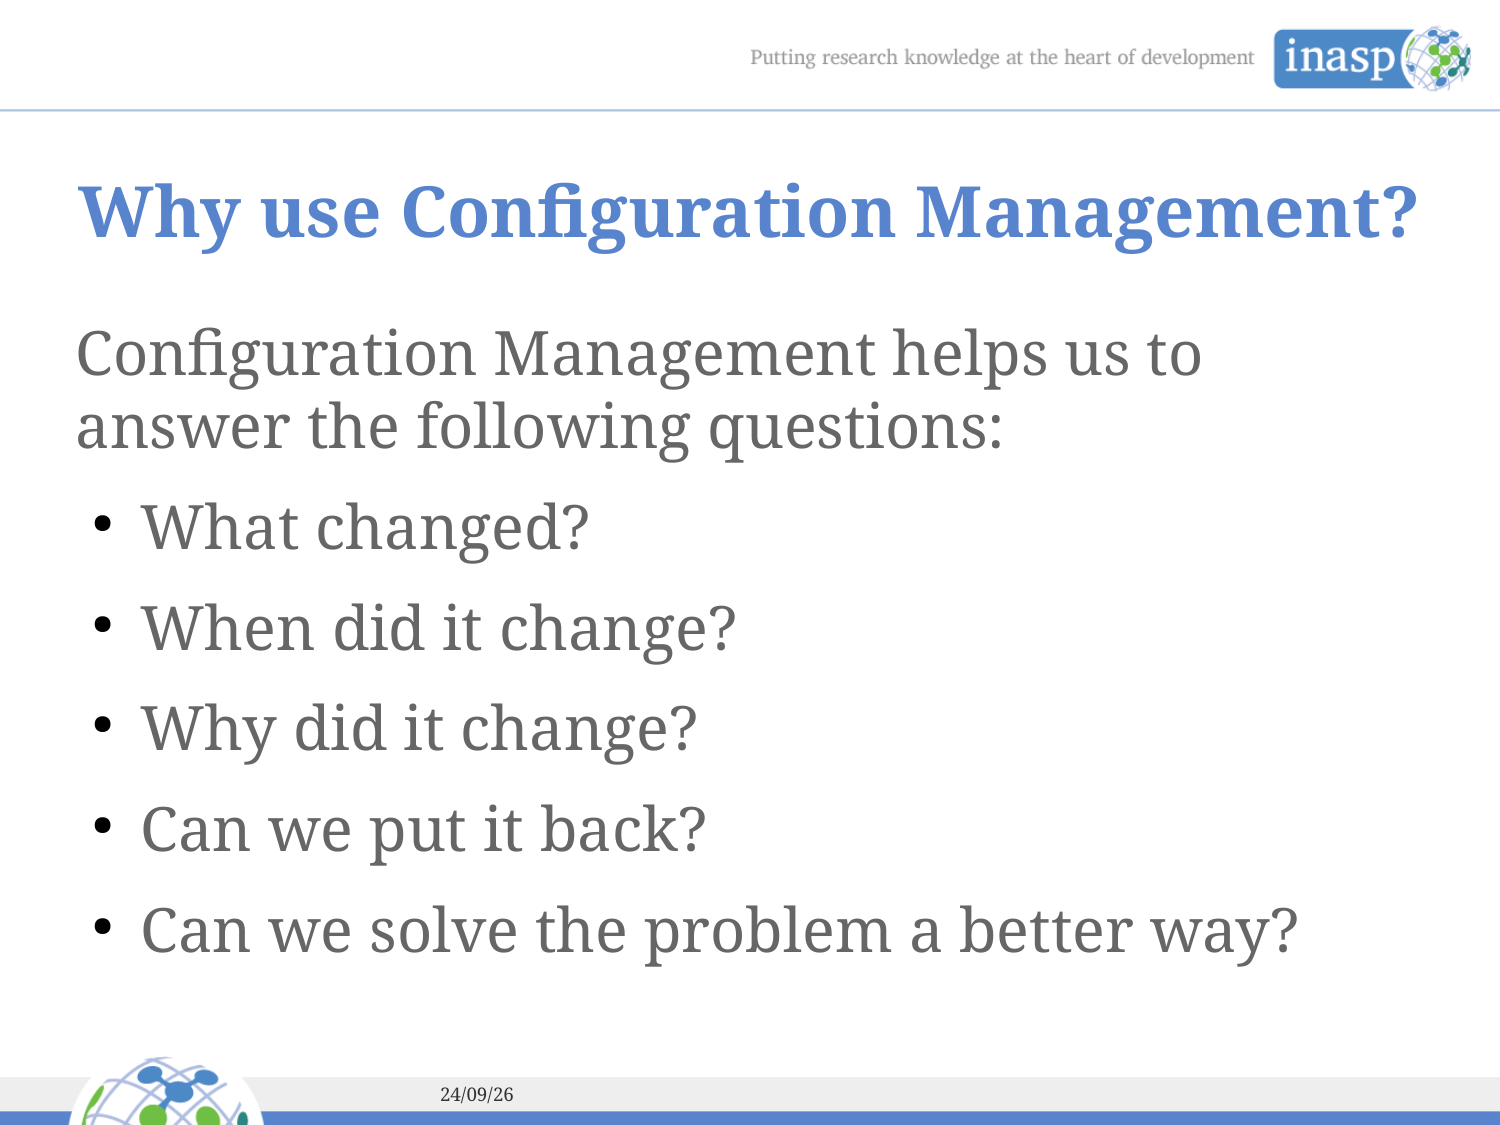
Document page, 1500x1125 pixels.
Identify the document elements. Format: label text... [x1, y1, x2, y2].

title Why use Configuration Management? [75, 129, 1426, 313]
picture [0, 0, 1500, 1125]
list Configuration Management helps us to answer the following questions: What changed? When did it change? Why did it change? Can we put it back? Can we solve the problem a better way? [75, 313, 1426, 967]
